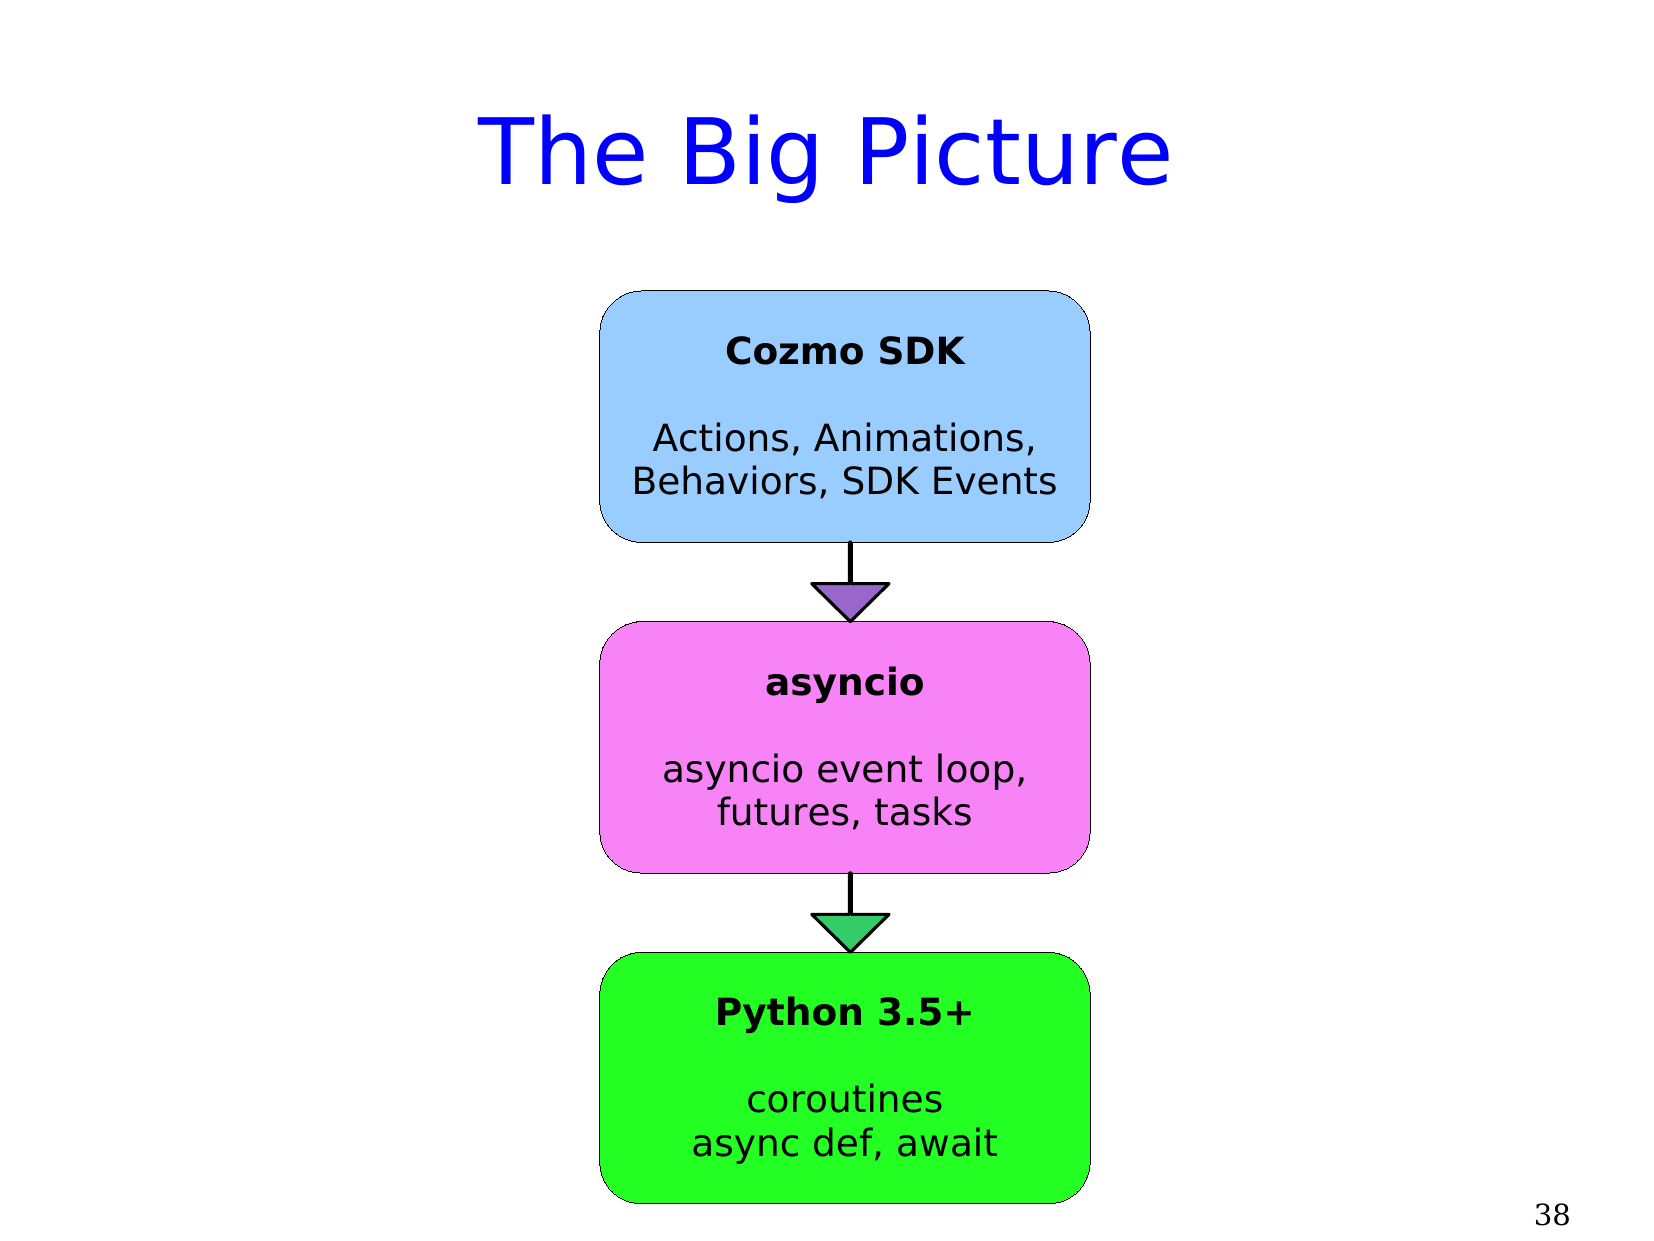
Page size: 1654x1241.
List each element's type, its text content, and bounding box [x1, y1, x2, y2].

text_box asyncio asyncio event loop, futures, tasks [599, 621, 1091, 874]
text_box [811, 873, 890, 953]
title The Big Picture [82, 49, 1571, 257]
text_box [811, 542, 890, 622]
text_box Cozmo SDK Actions, Animations, Behaviors, SDK Events [599, 290, 1091, 543]
text_box Python 3.5+ coroutines async def, await [599, 952, 1091, 1204]
